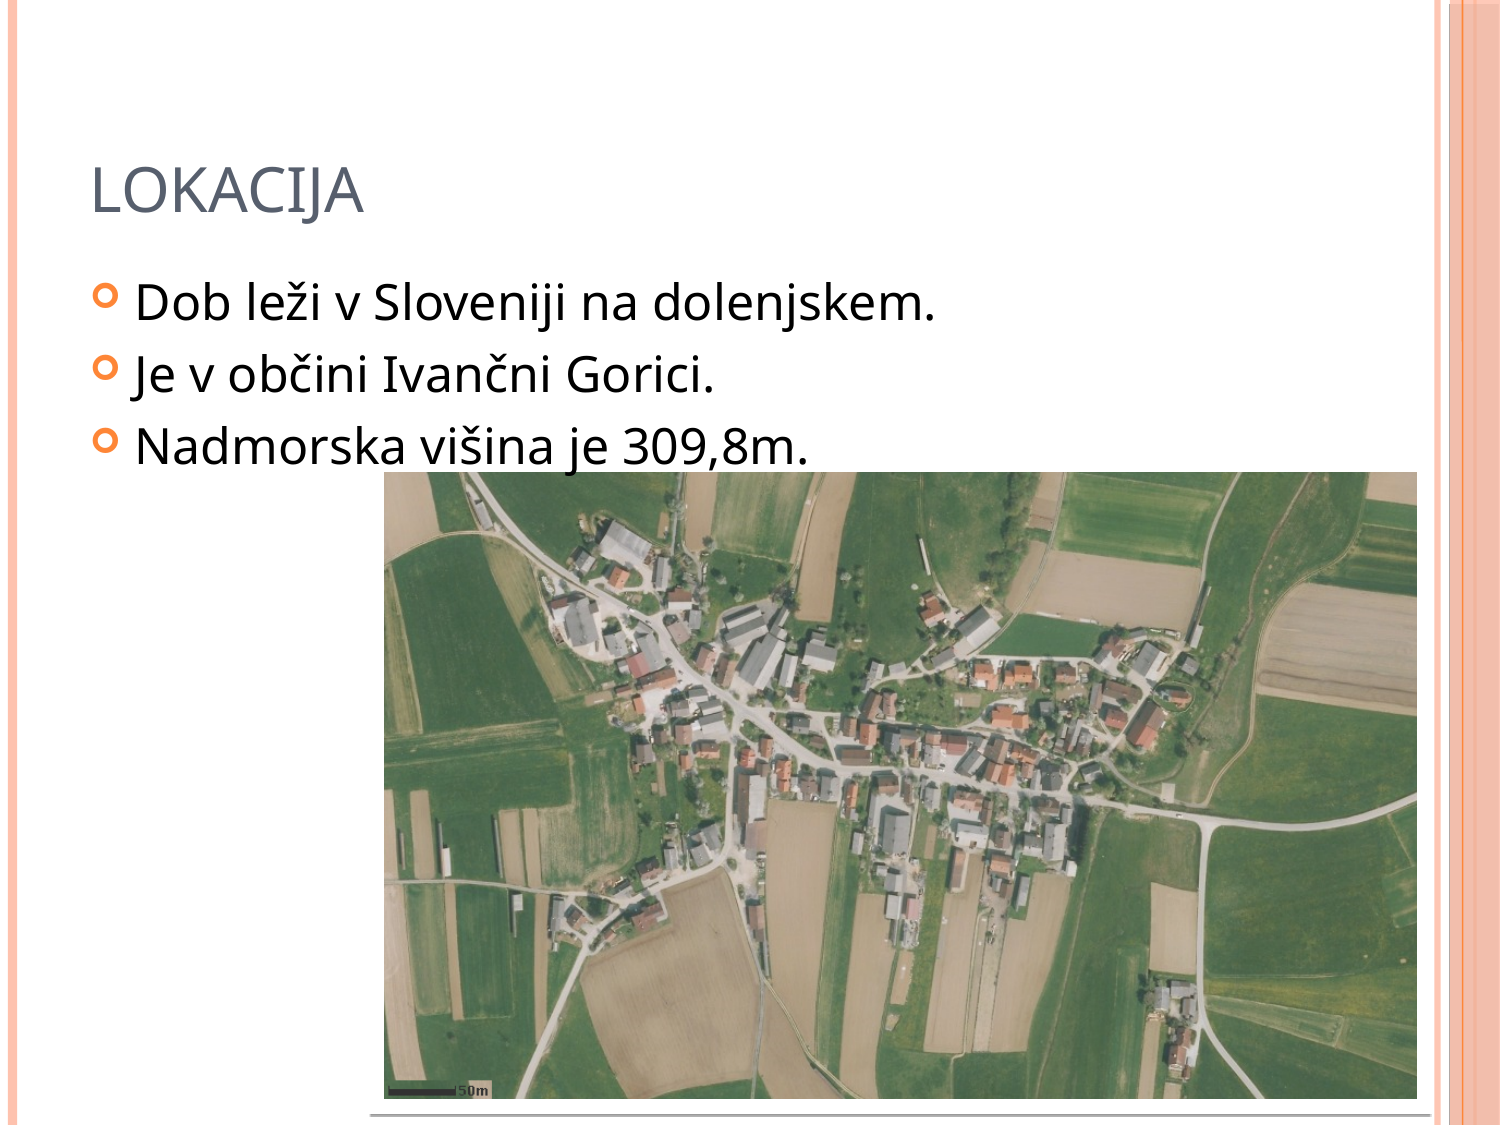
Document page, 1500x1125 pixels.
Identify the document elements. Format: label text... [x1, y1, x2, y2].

title LOKACIJA [75, 45, 1300, 233]
list Dob leži v Sloveniji na dolenjskem. Je v občini Ivančni Gorici. Nadmorska višina je 309,8m. [75, 262, 1388, 1083]
picture [383, 471, 1418, 1100]
